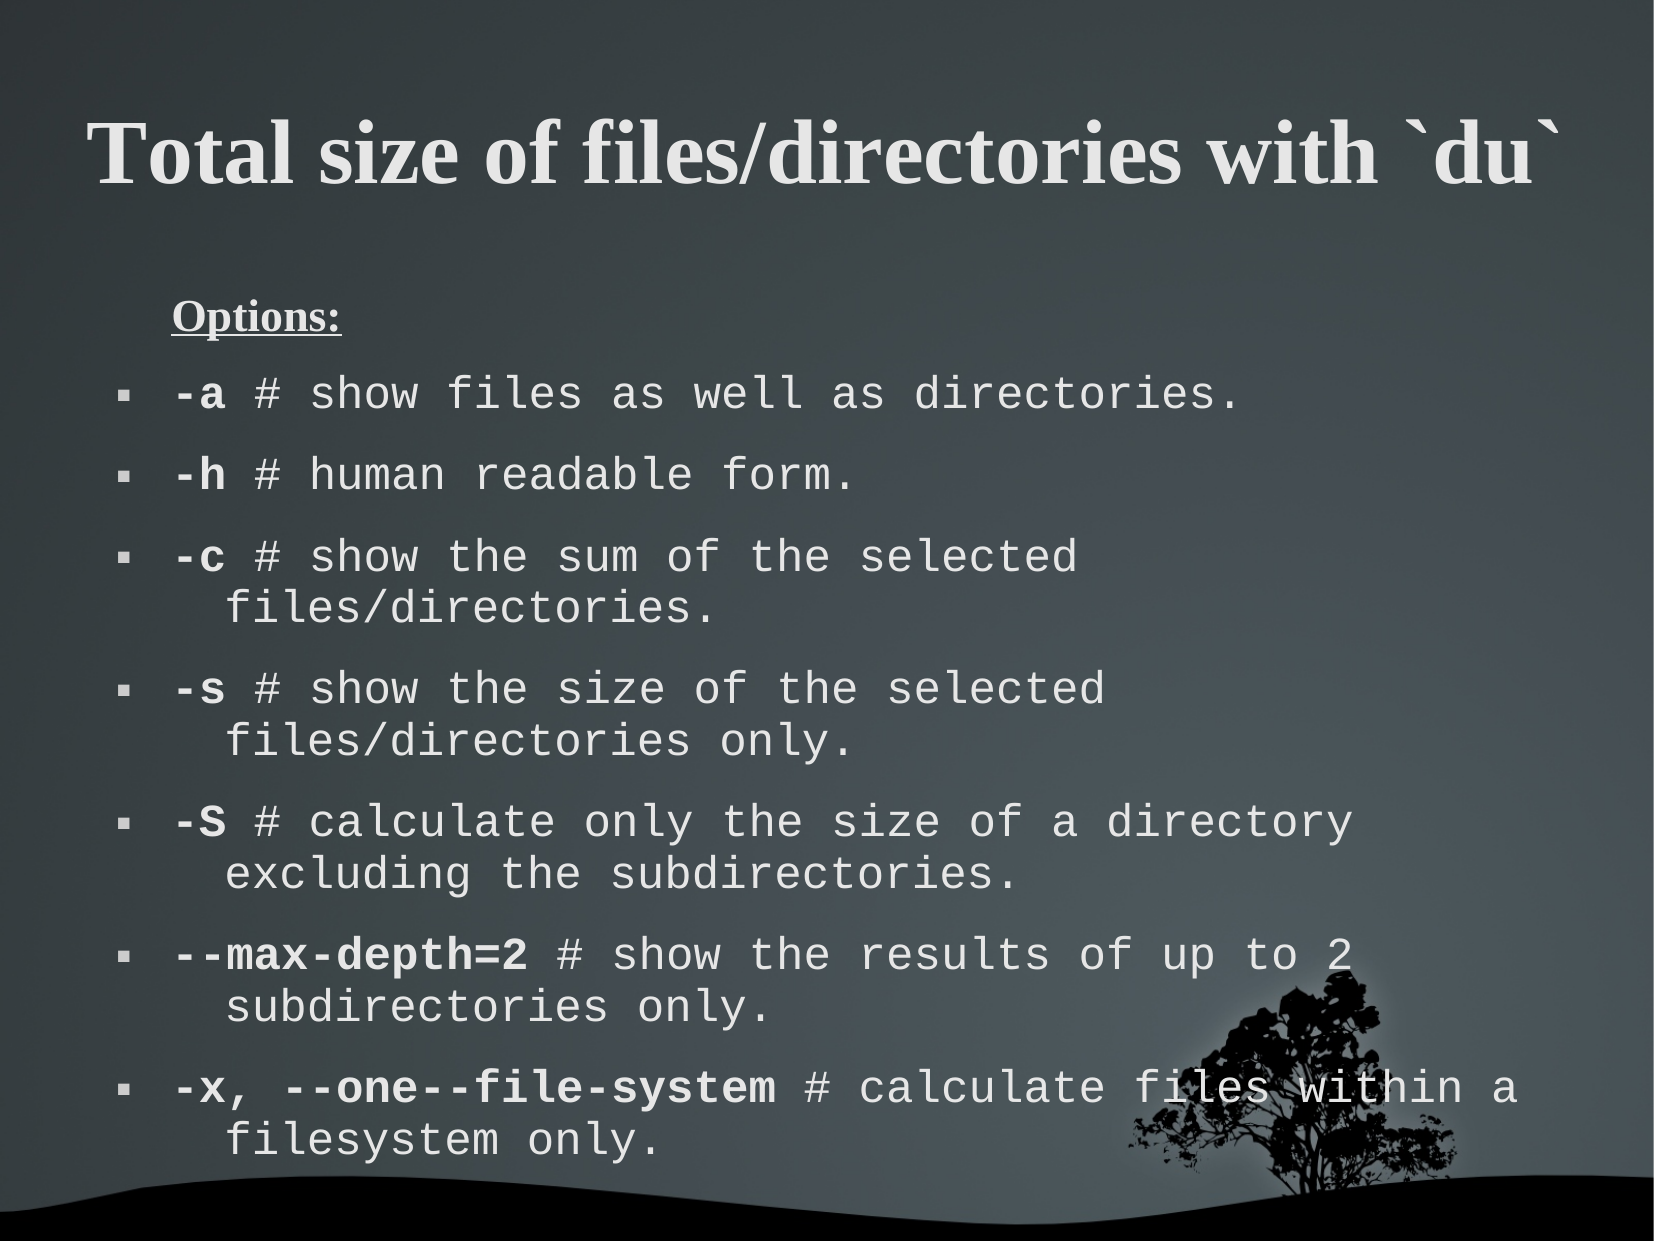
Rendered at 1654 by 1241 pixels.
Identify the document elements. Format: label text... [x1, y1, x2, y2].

list Options: -a # show files as well as directories. -h # human readable form. -c # show the sum of the selected files/directories. -s # show the size of the selected files/directories only. -S # calculate only the size of a directory excluding the subdirectories. --max-depth=2 # show the results of up to 2 subdirectories only. -x, --one--file-system # calculate files within a filesystem only. [82, 290, 1571, 1169]
title Total size of files/directories with `du` [82, 33, 1571, 273]
picture [0, 0, 1654, 1241]
